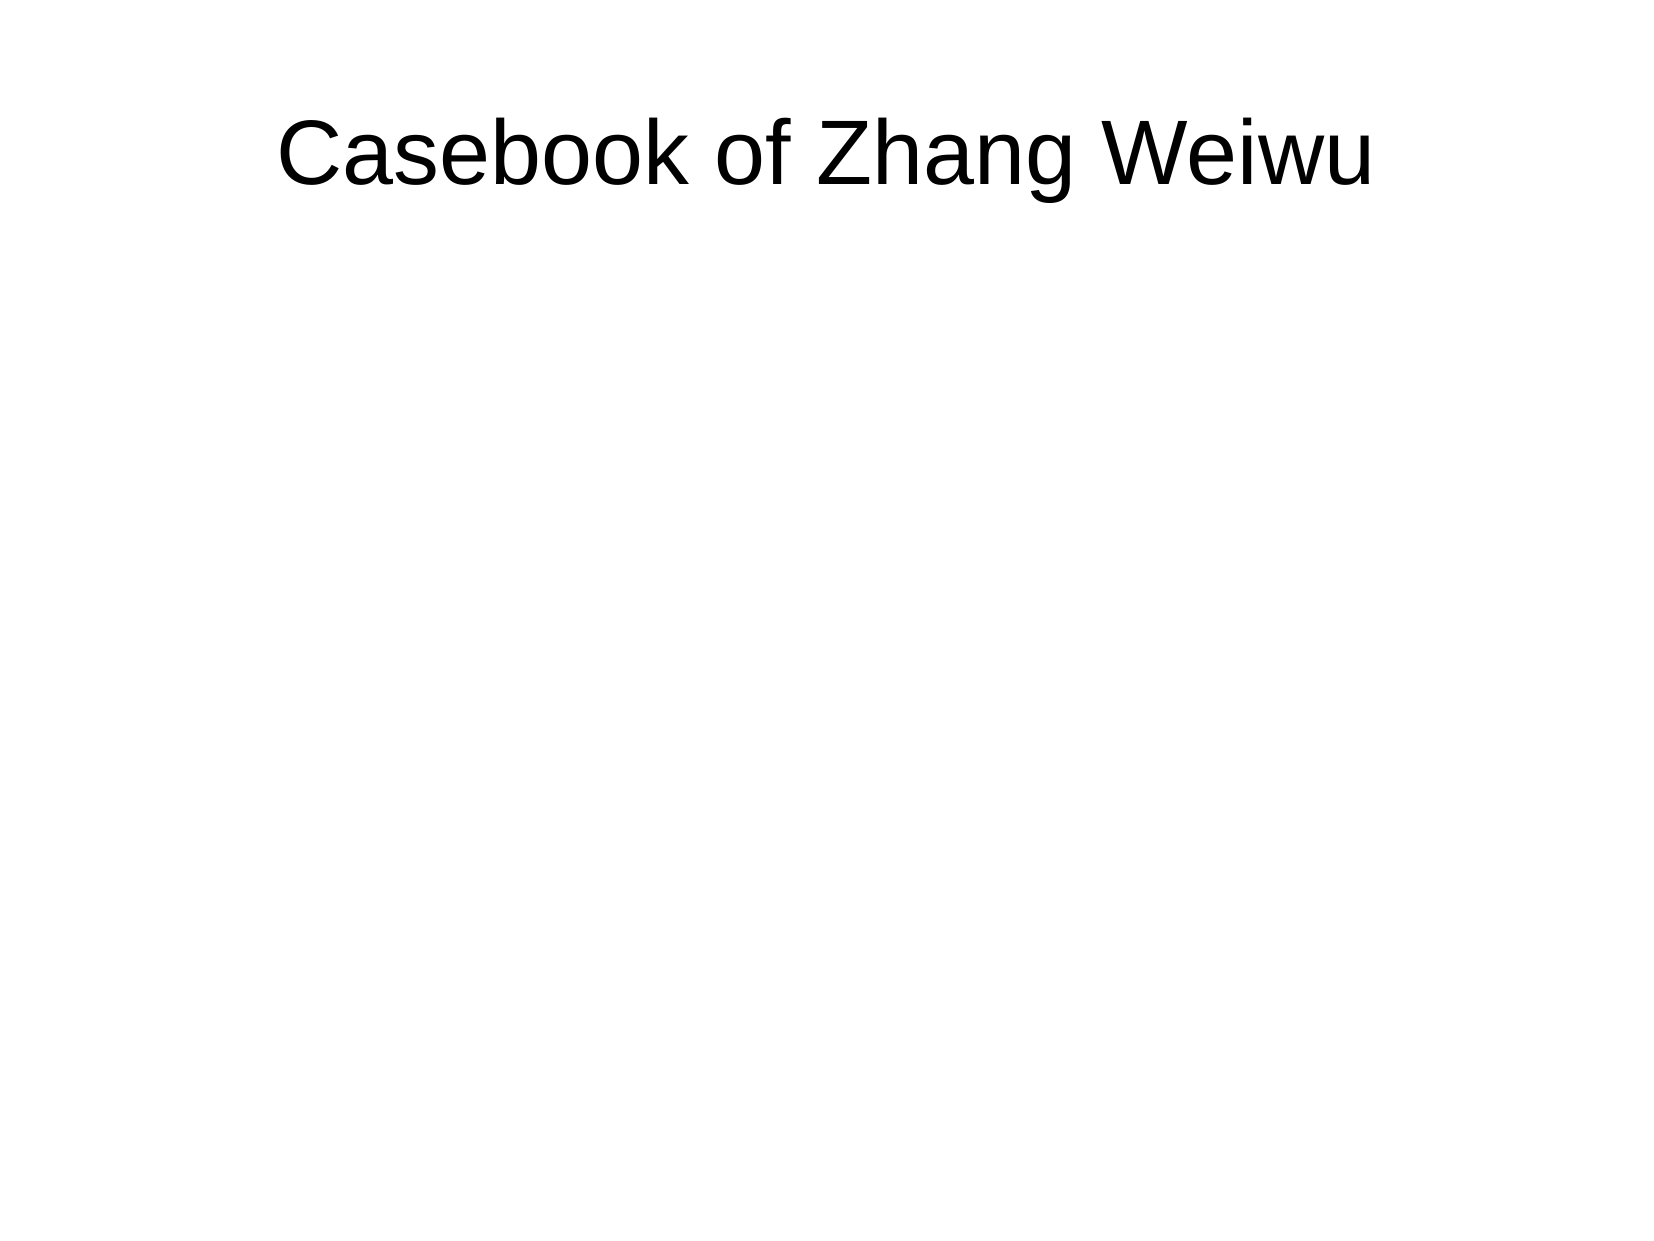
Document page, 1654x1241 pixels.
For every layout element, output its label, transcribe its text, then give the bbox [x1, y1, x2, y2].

title Casebook of Zhang Weiwu [82, 49, 1571, 257]
